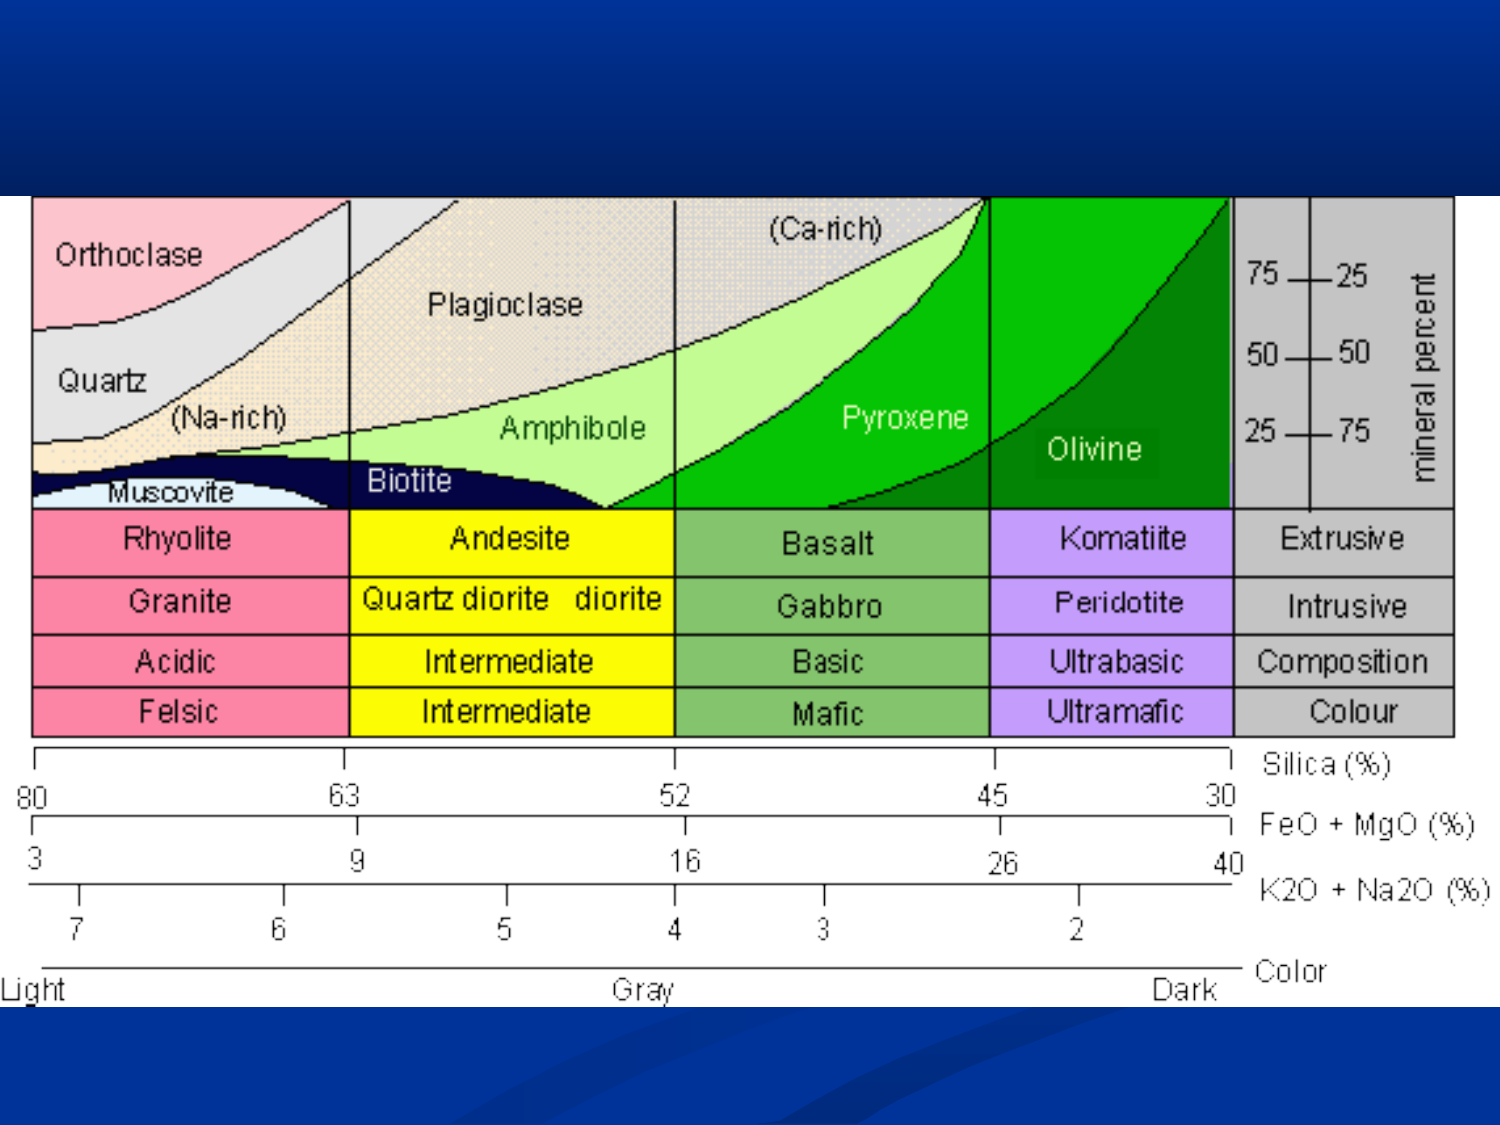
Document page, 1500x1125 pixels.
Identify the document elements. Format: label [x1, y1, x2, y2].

picture [0, 196, 1500, 1007]
